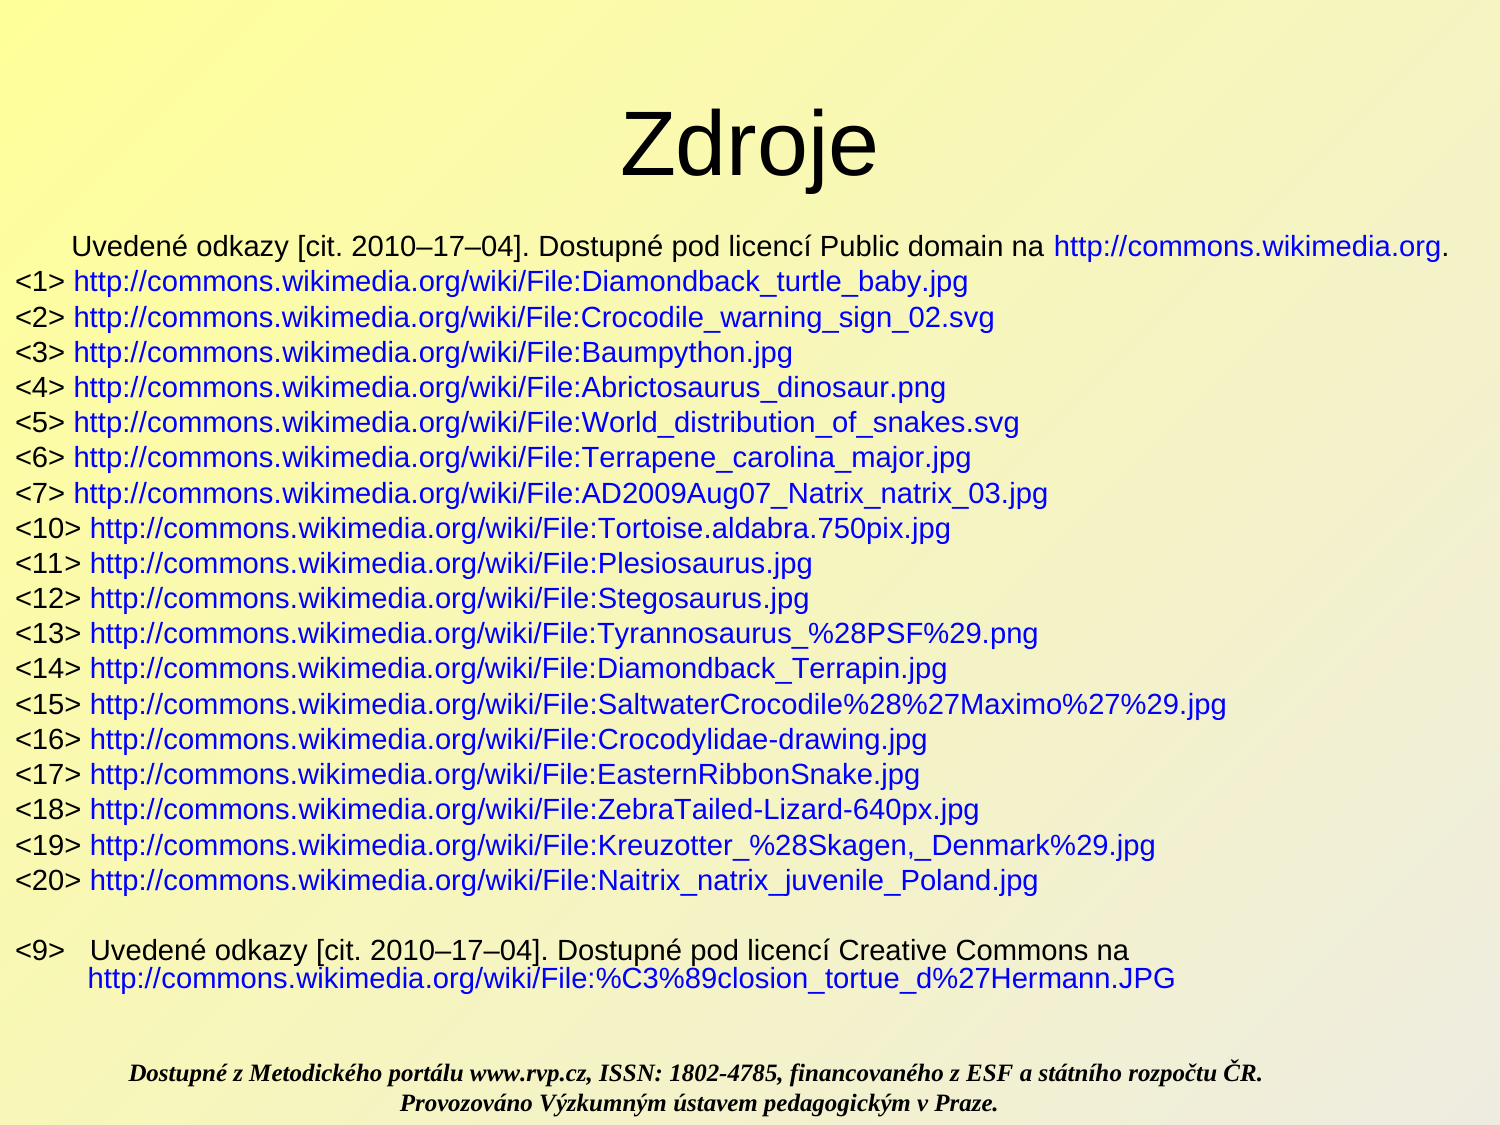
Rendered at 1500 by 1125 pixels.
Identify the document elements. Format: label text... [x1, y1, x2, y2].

text_box Zdroje [75, 45, 1426, 233]
list Uvedené odkazy [cit. 2010–17–04]. Dostupné pod licencí Public domain na http://commons.wikimedia.org. <1> http://commons.wikimedia.org/wiki/File:Diamondback_turtle_baby.jpg <2> http://commons.wikimedia.org/wiki/File:Crocodile_warning_sign_02.svg <3> http://commons.wikimedia.org/wiki/File:Baumpython.jpg <4> http://commons.wikimedia.org/wiki/File:Abrictosaurus_dinosaur.png <5> http://commons.wikimedia.org/wiki/File:World_distribution_of_snakes.svg <6> http://commons.wikimedia.org/wiki/File:Terrapene_carolina_major.jpg <7> http://commons.wikimedia.org/wiki/File:AD2009Aug07_Natrix_natrix_03.jpg <10> http://commons.wikimedia.org/wiki/File:Tortoise.aldabra.750pix.jpg <11> http://commons.wikimedia.org/wiki/File:Plesiosaurus.jpg <12> http://commons.wikimedia.org/wiki/File:Stegosaurus.jpg <13> http://commons.wikimedia.org/wiki/File:Tyrannosaurus_%28PSF%29.png <14> http://commons.wikimedia.org/wiki/File:Diamondback_Terrapin.jpg <15> http://commons.wikimedia.org/wiki/File:SaltwaterCrocodile%28%27Maximo%27%29.jpg <16> http://commons.wikimedia.org/wiki/File:Crocodylidae-drawing.jpg <17> http://commons.wikimedia.org/wiki/File:EasternRibbonSnake.jpg <18> http://commons.wikimedia.org/wiki/File:ZebraTailed-Lizard-640px.jpg <19> http://commons.wikimedia.org/wiki/File:Kreuzotter_%28Skagen,_Denmark%29.jpg <20> http://commons.wikimedia.org/wiki/File:Naitrix_natrix_juvenile_Poland.jpg <9> Uvedené odkazy [cit. 2010–17–04]. Dostupné pod licencí Creative Commons na http://commons.wikimedia.org/wiki/File:%C3%89closion_tortue_d%27Hermann.JPG [0, 184, 1471, 1095]
text_box Dostupné z Metodického portálu www.rvp.cz, ISSN: 1802-4785, financovaného z ESF a státního rozpočtu ČR. Provozováno Výzkumným ústavem pedagogickým v Praze. [0, 1049, 1400, 1125]
